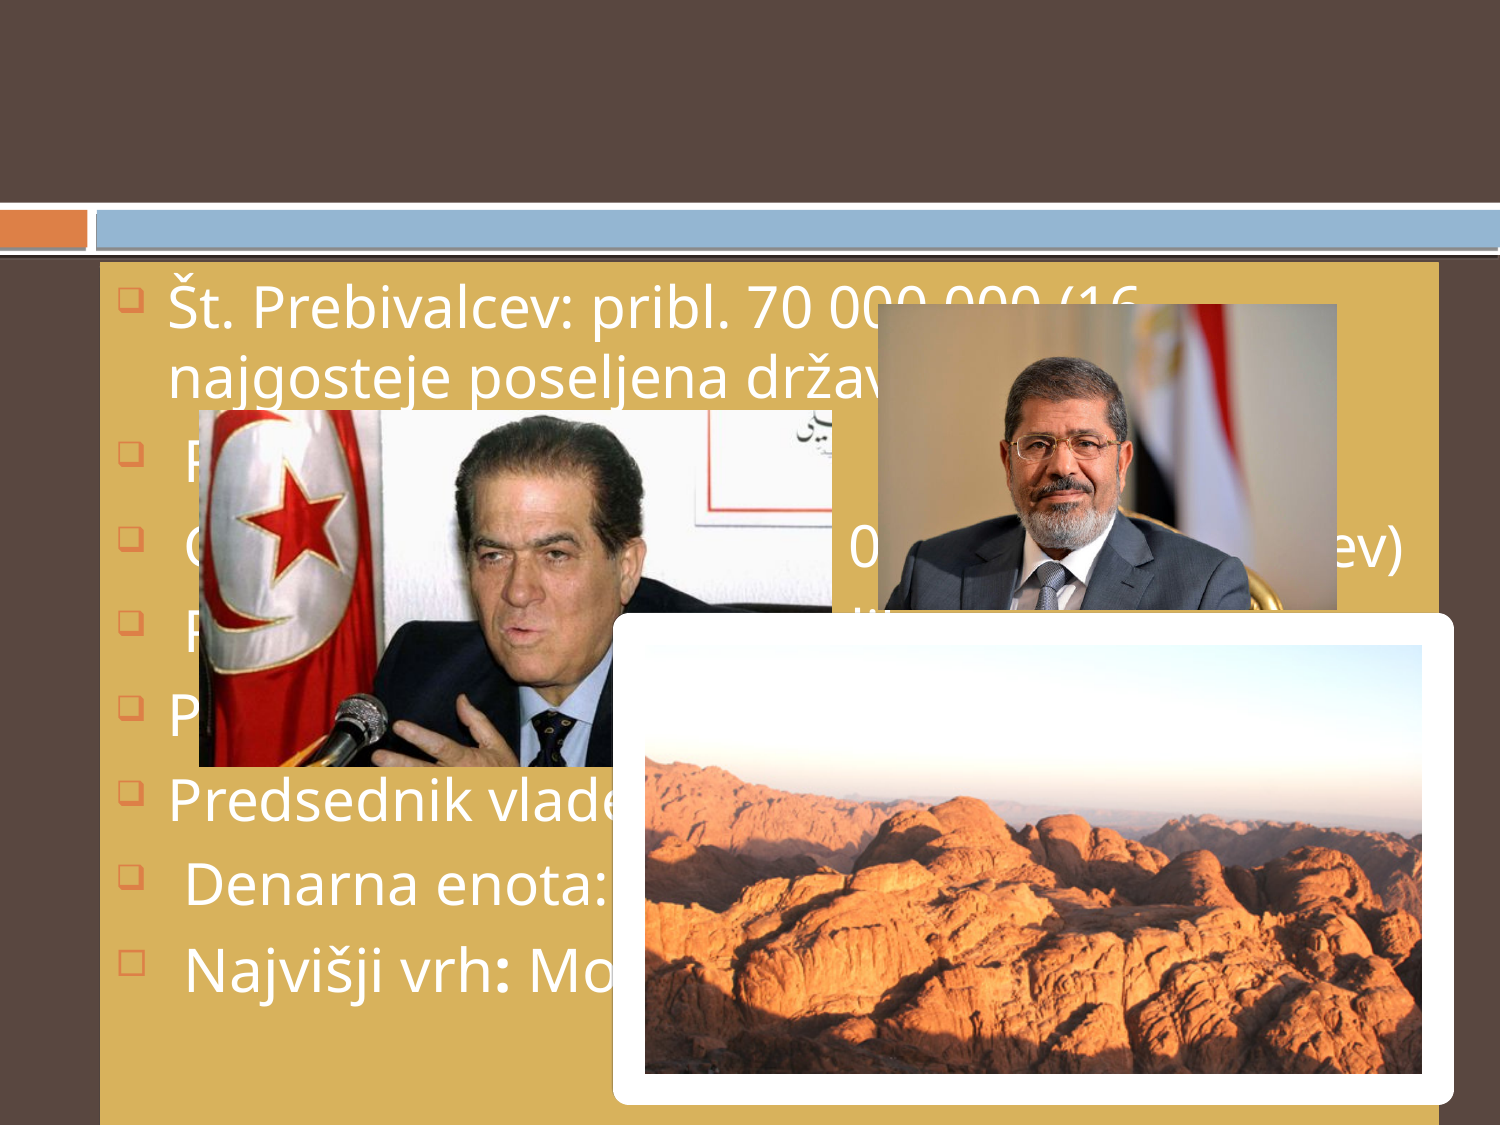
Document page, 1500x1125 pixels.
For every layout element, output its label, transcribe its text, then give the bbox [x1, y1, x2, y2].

picture [199, 410, 832, 767]
list Št. Prebivalcev: pribl. 70 000 000 (16. najgosteje poseljena država) Površina: 1 000 000 m² Glavno mesto: Kairo (17 000 000 prebivalcev) Politična ureditev: republika Predsednik države: Mohamed Mursi (2012) Predsednik vlade: Kamal-al-Ganzouri(2011) Denarna enota: egiptovski funt (100 piastrov) Najvišji vrh: Mount Catherine, 2 629 m [100, 262, 1438, 1125]
picture [644, 644, 1423, 1074]
picture [878, 304, 1337, 610]
